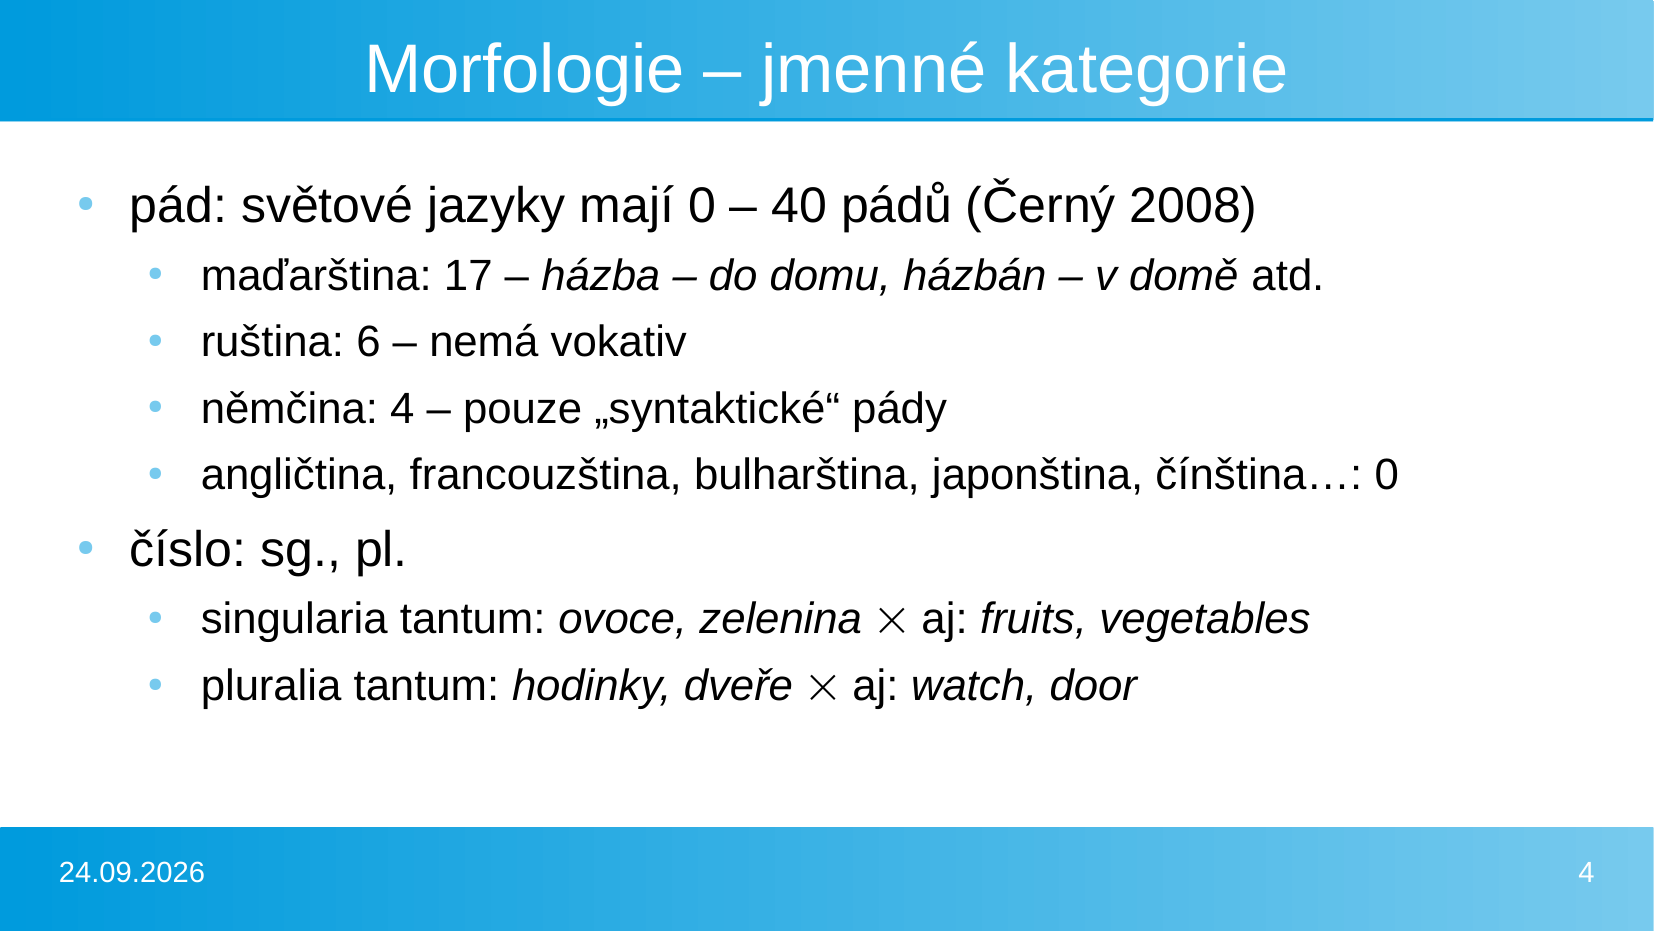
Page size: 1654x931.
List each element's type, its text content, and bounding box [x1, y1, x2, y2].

list pád: světové jazyky mají 0 – 40 pádů (Černý 2008) maďarština: 17 – házba – do domu, házbán – v domě atd. ruština: 6 – nemá vokativ němčina: 4 – pouze „syntaktické“ pády angličtina, francouzština, bulharština, japonština, čínština…: 0 číslo: sg., pl. singularia tantum: ovoce, zelenina  aj: fruits, vegetables pluralia tantum: hodinky, dveře  aj: watch, door [59, 177, 1595, 768]
title Morfologie – jmenné kategorie [59, 29, 1595, 108]
